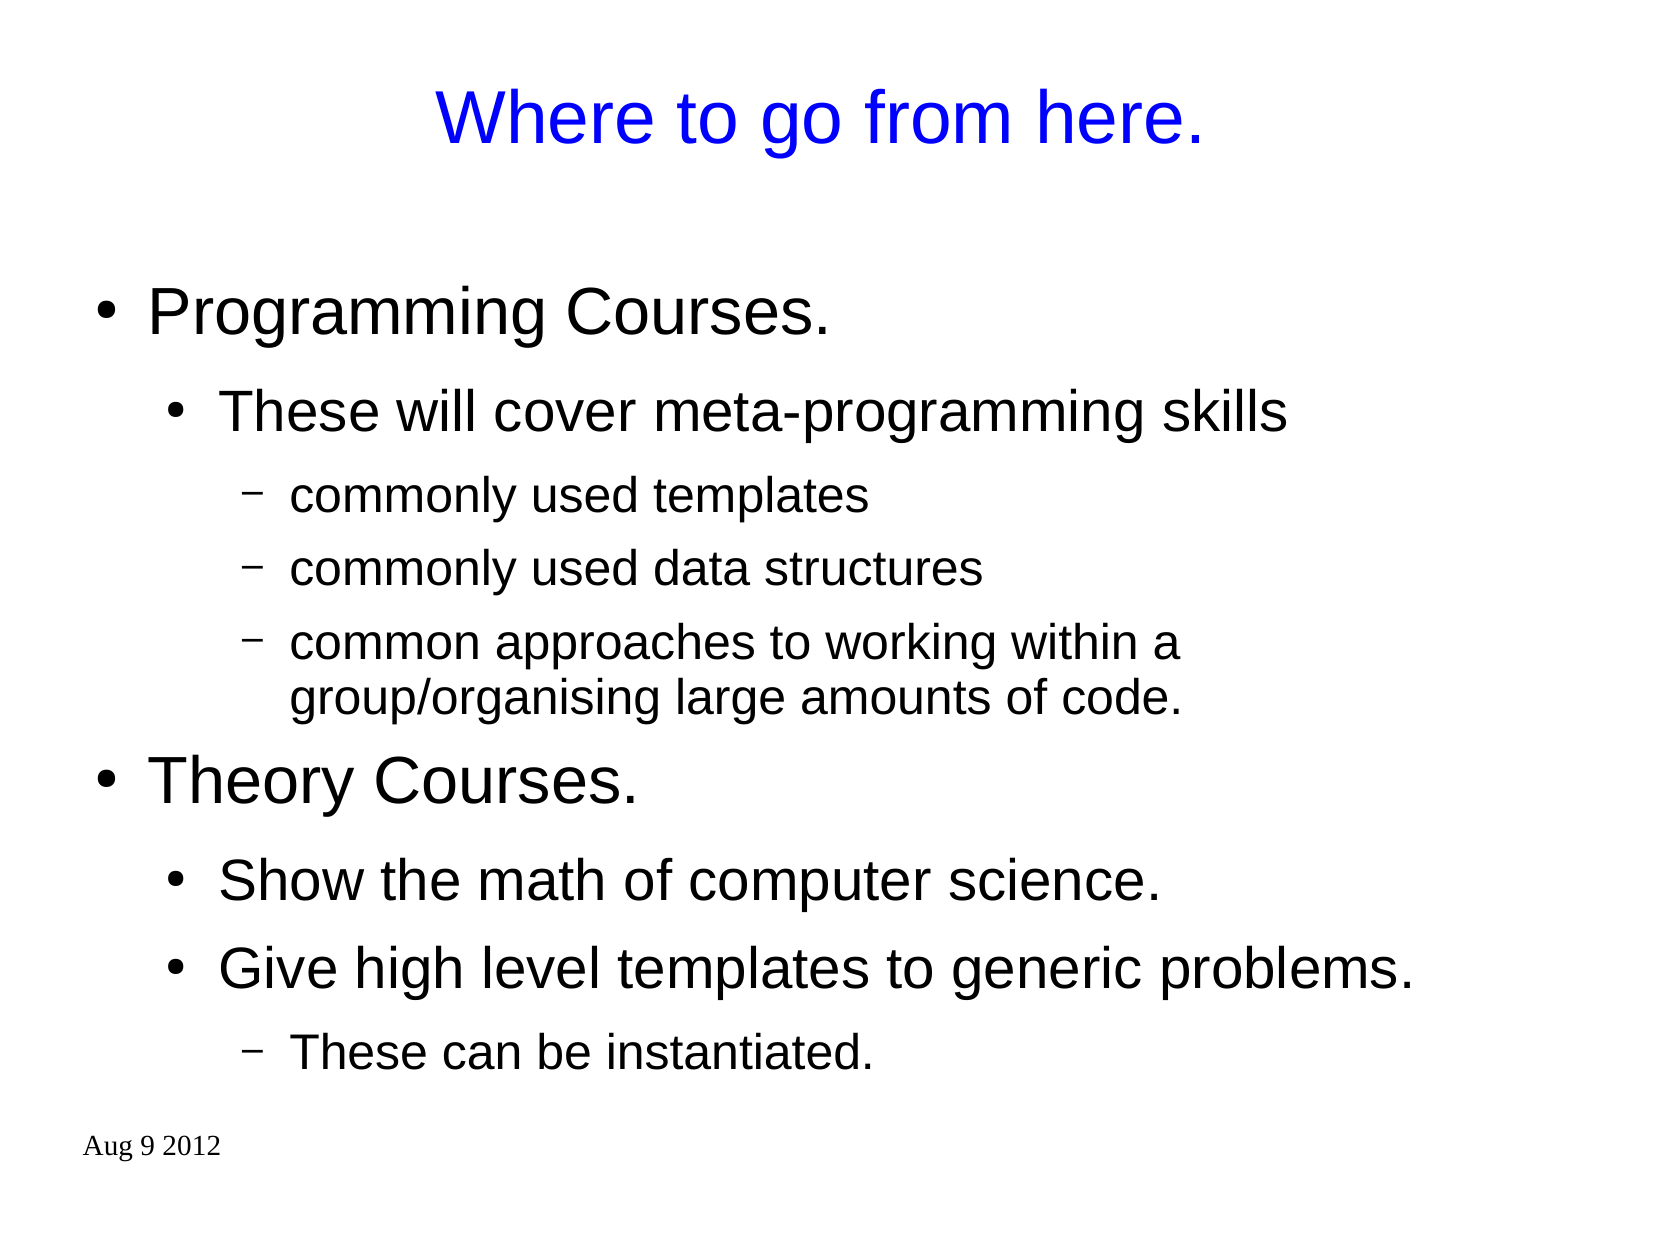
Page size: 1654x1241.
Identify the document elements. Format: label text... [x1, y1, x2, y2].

title Where to go from here. [76, 58, 1565, 178]
list Programming Courses. These will cover meta-programming skills commonly used templates commonly used data structures common approaches to working within a group/organising large amounts of code. Theory Courses. Show the math of computer science. Give high level templates to generic problems. These can be instantiated. [76, 274, 1565, 1093]
